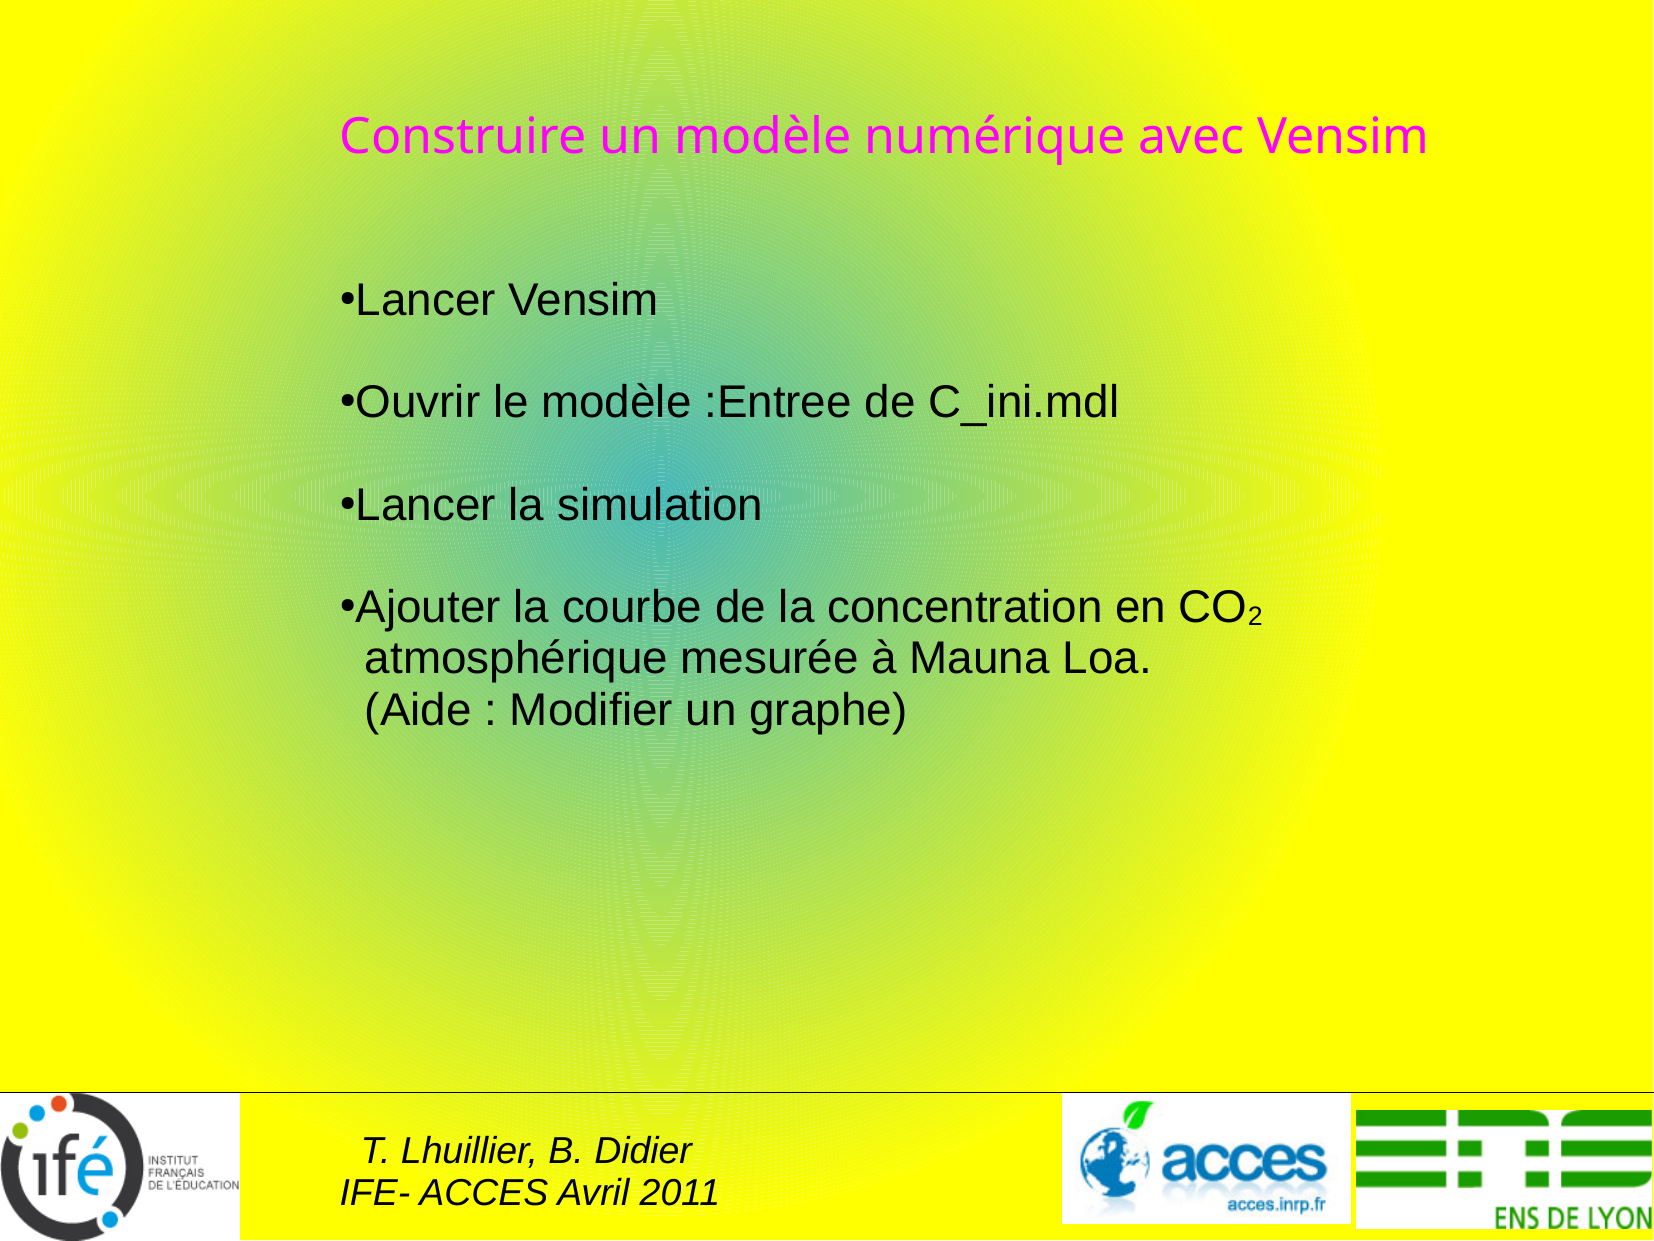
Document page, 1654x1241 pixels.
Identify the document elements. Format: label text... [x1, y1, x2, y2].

text_box Lancer Vensim Ouvrir le modèle :Entree de C_ini.mdl Lancer la simulation Ajouter la courbe de la concentration en CO2 atmosphérique mesurée à Mauna Loa. (Aide : Modifier un graphe) [324, 266, 1291, 798]
text_box T. Lhuillier, B. Didier IFE- ACCES Avril 2011 [324, 1122, 886, 1221]
picture [0, 1093, 240, 1241]
picture [1062, 1093, 1351, 1224]
picture [1356, 1110, 1652, 1229]
text_box Construire un modèle numérique avec Vensim [324, 92, 1393, 178]
